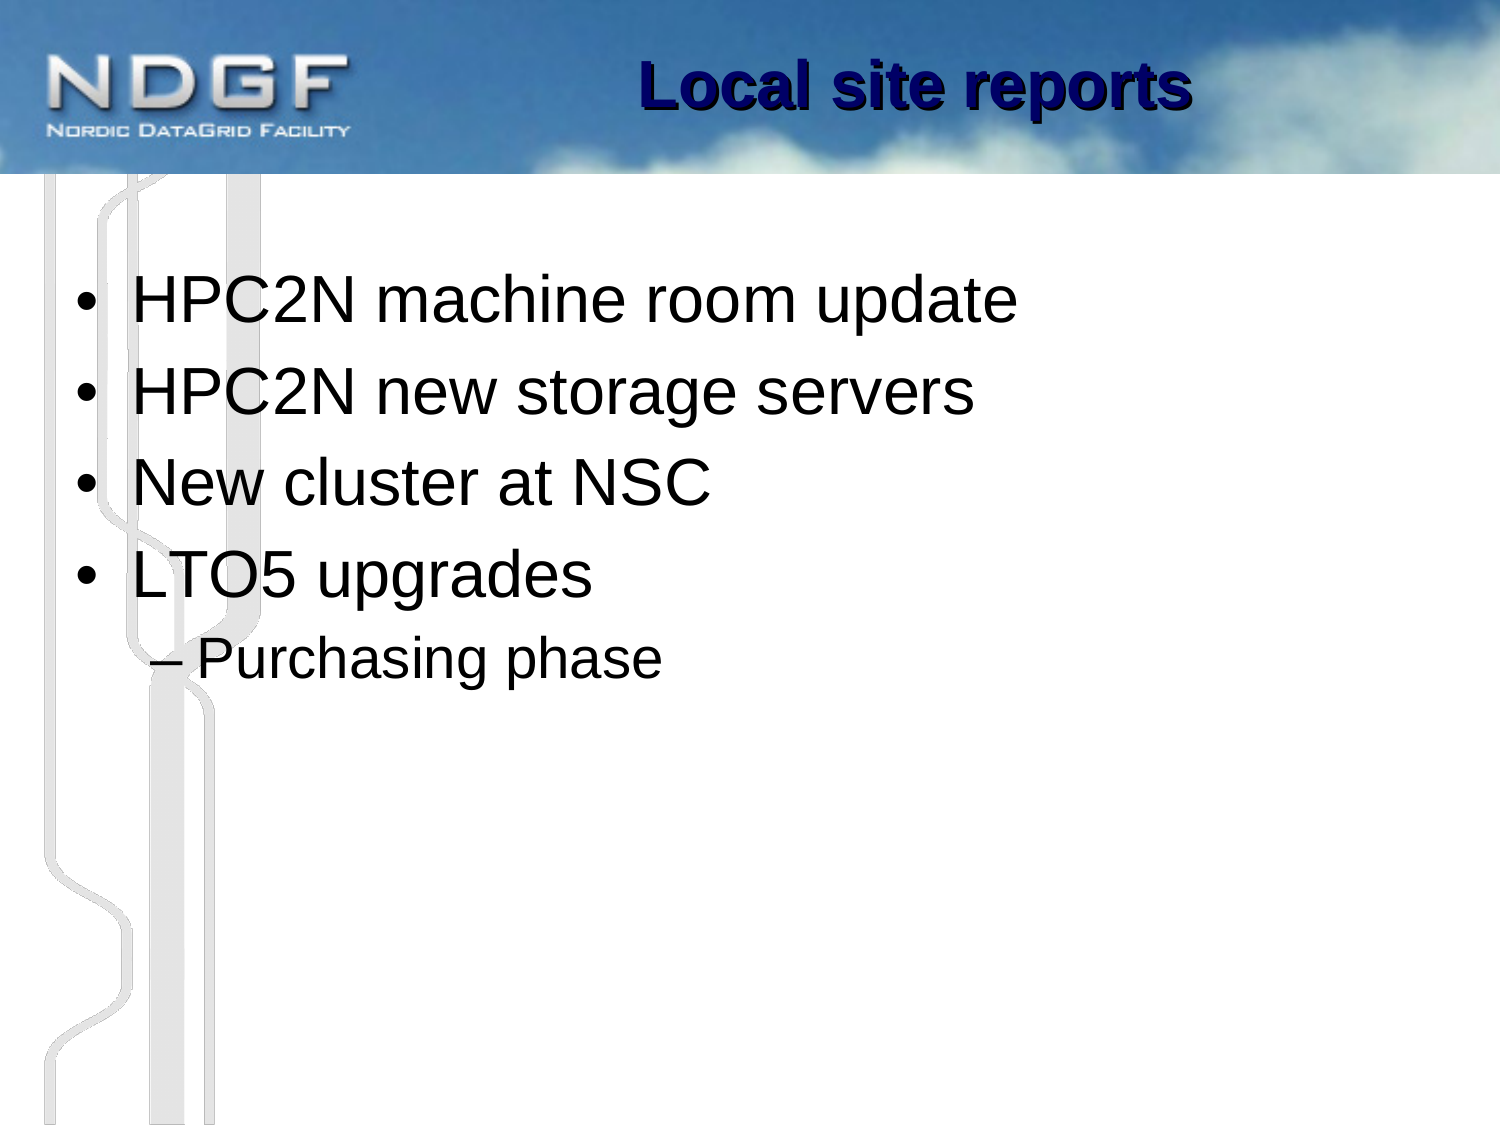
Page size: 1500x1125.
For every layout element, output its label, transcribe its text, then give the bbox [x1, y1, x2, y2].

list HPC2N machine room update HPC2N new storage servers New cluster at NSC LTO5 upgrades Purchasing phase [75, 262, 1426, 1006]
picture [0, 0, 1500, 262]
title Local site reports [372, 0, 1459, 172]
